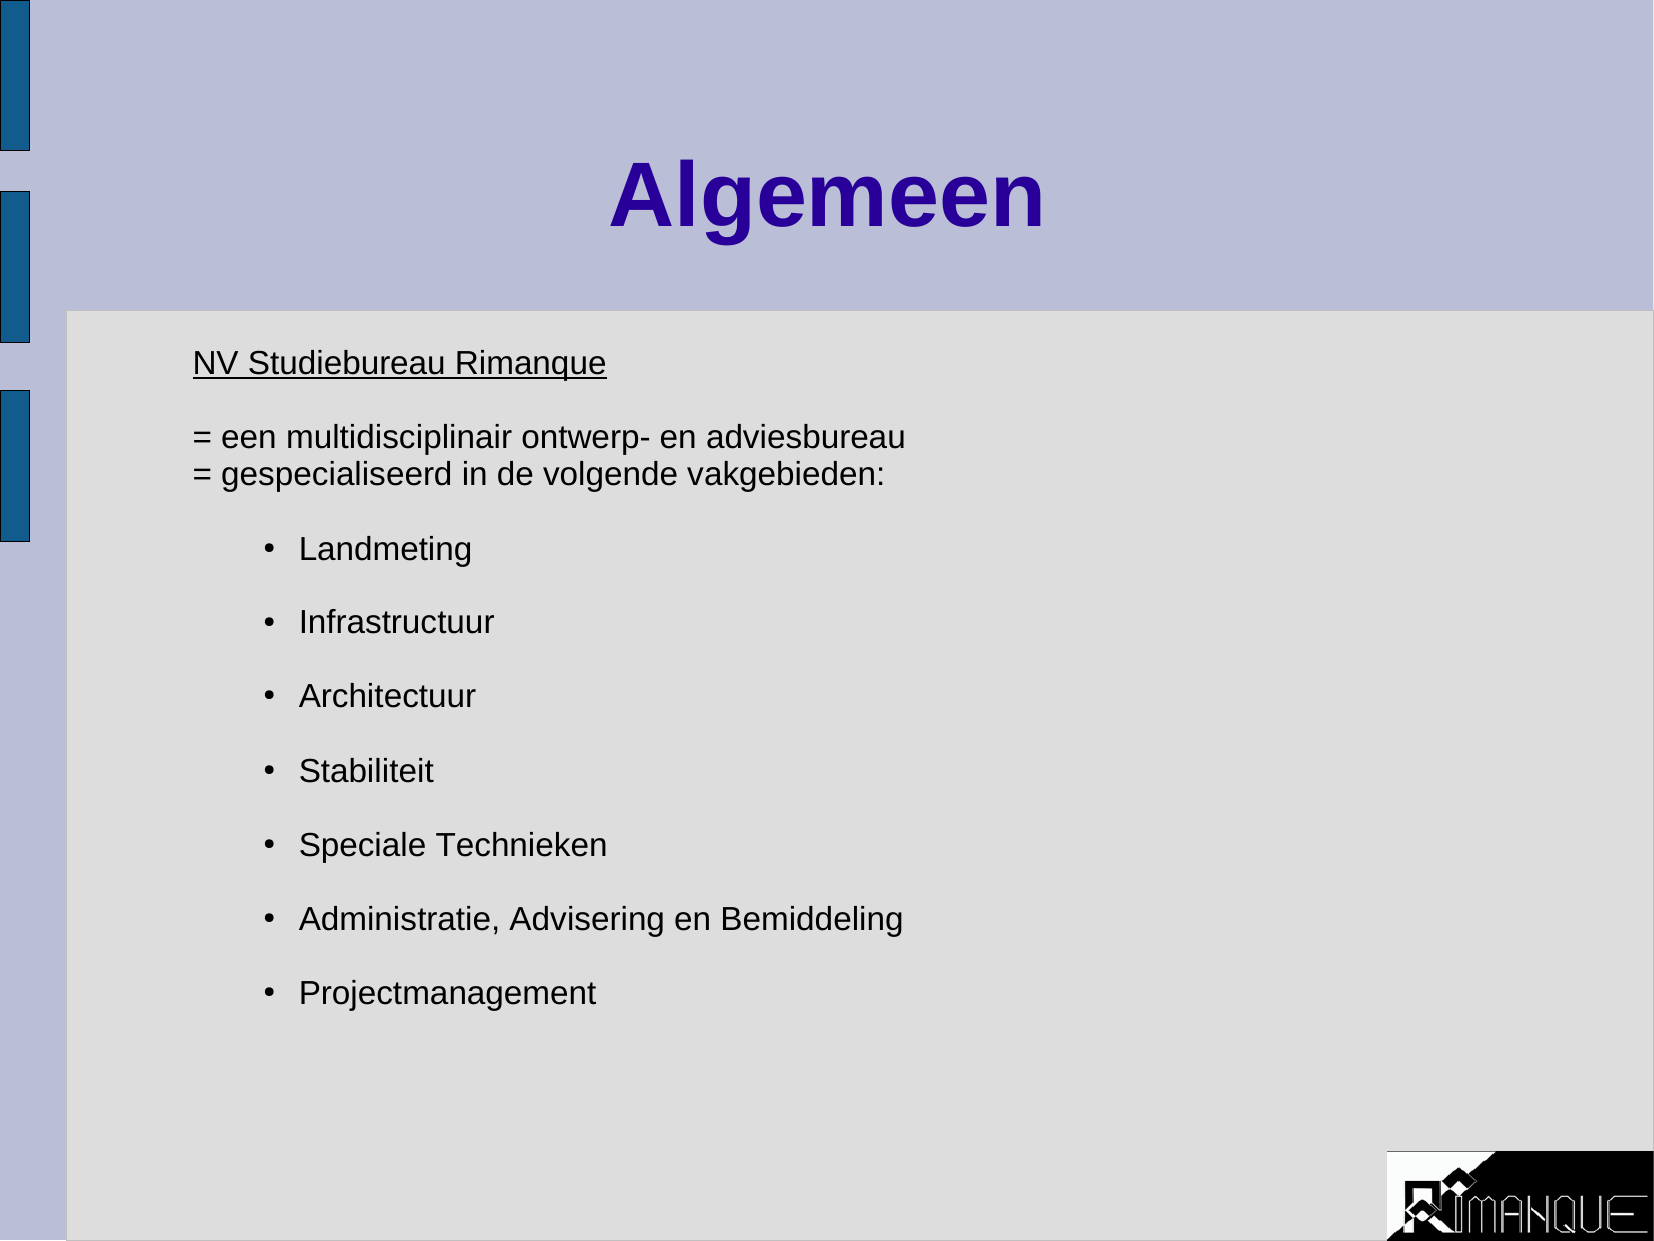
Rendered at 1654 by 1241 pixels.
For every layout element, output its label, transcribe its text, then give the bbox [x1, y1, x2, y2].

picture [1387, 1151, 1654, 1241]
list NV Studiebureau Rimanque = een multidisciplinair ontwerp- en adviesbureau = gespecialiseerd in de volgende vakgebieden: Landmeting Infrastructuur Architectuur Stabiliteit Speciale Technieken Administratie, Advisering en Bemiddeling Projectmanagement [121, 344, 1534, 1112]
title Algemeen [121, 98, 1534, 291]
